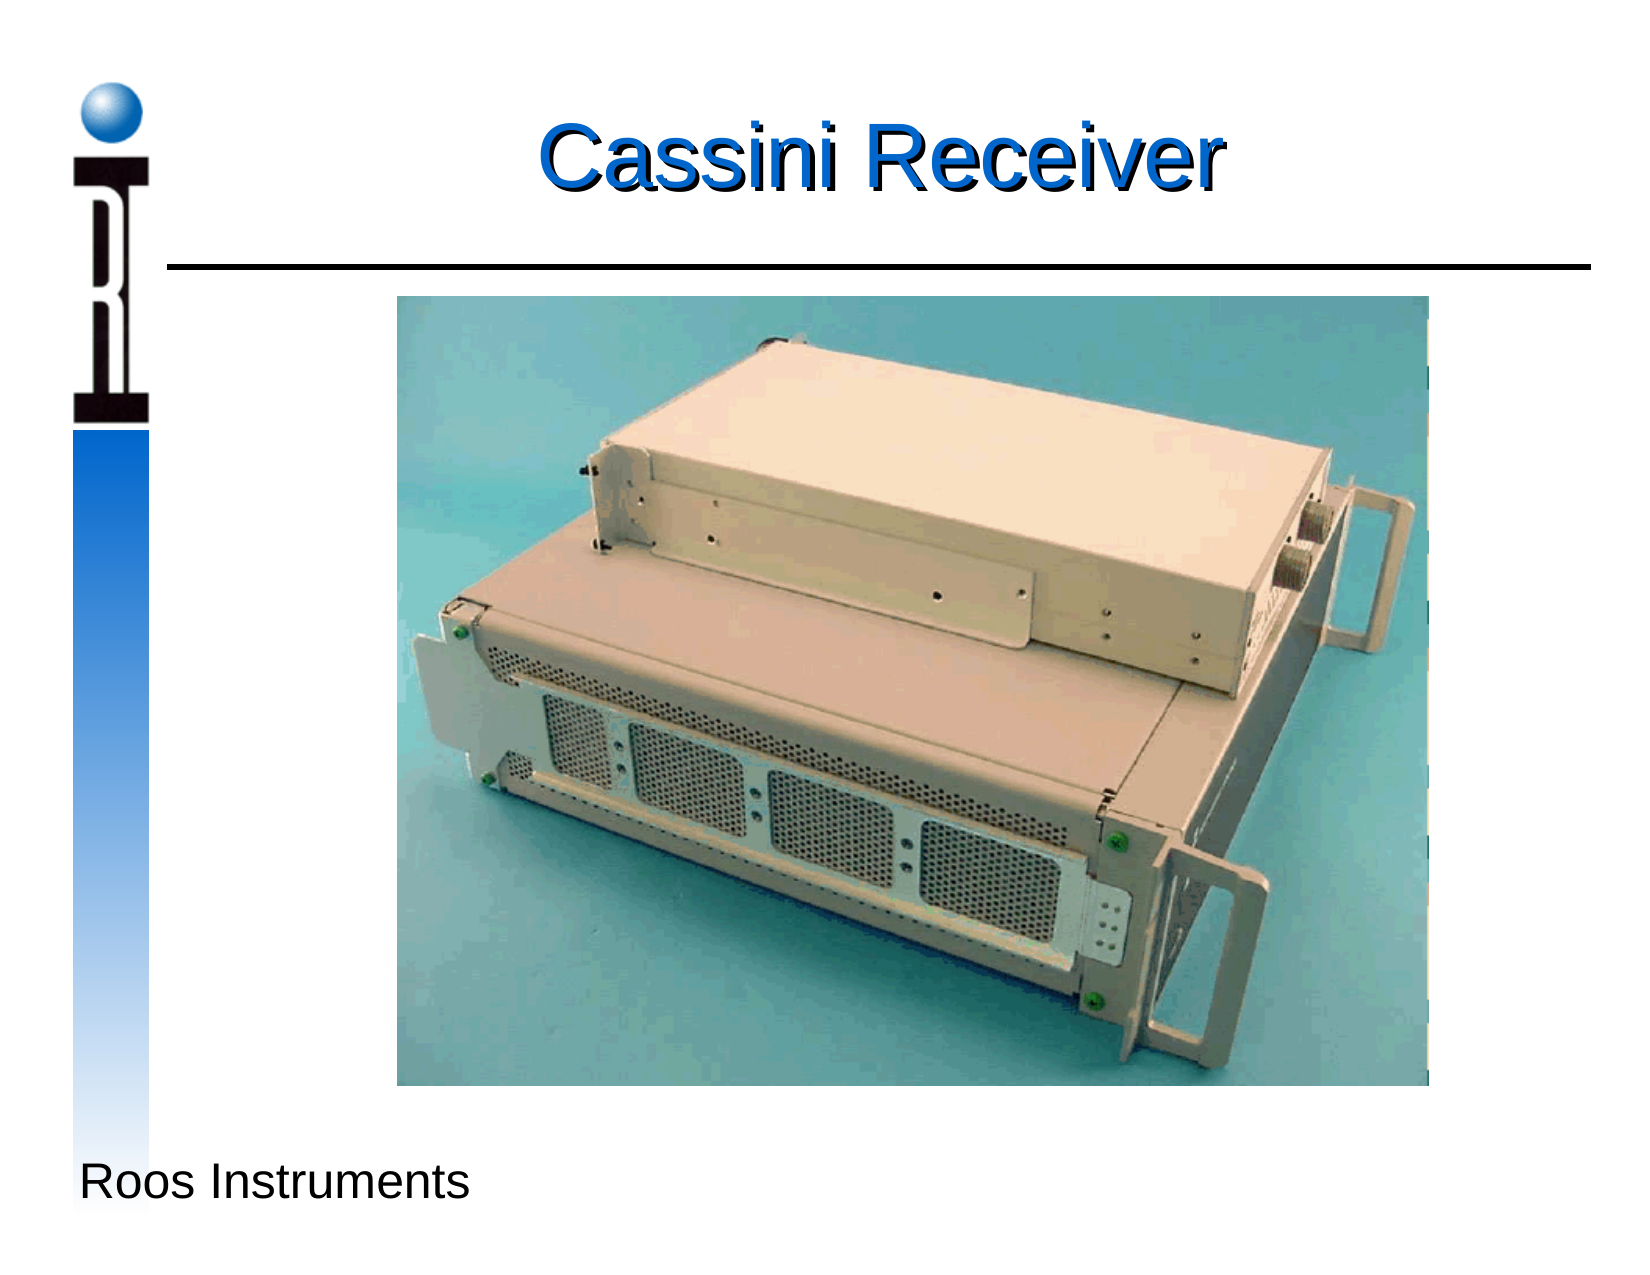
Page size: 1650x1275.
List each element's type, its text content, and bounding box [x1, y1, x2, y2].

picture [69, 78, 154, 430]
title Cassini Receiver [171, 59, 1591, 253]
picture [397, 296, 1429, 1086]
